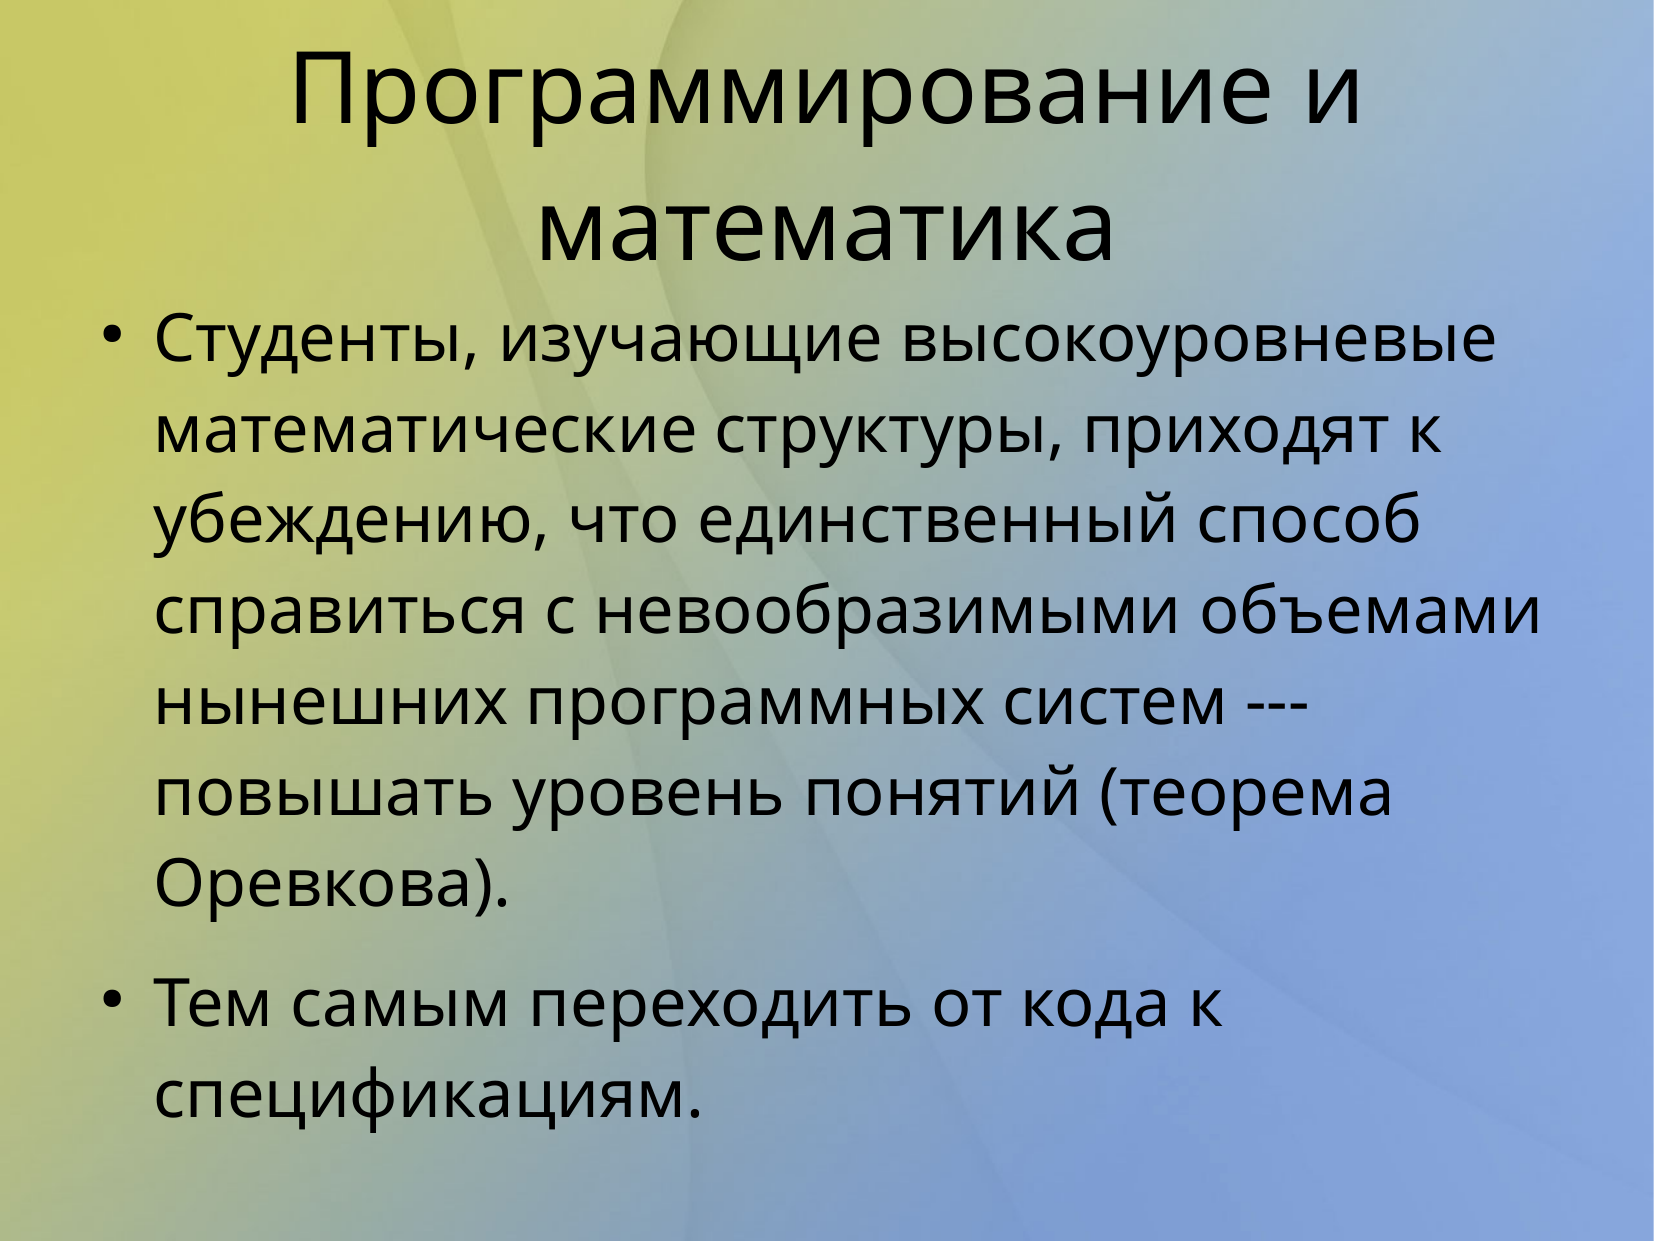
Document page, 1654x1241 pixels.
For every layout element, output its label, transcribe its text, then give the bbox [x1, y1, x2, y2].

title Программирование и математика [82, 31, 1571, 275]
picture [0, 0, 1654, 1241]
list Студенты, изучающие высокоуровневые математические структуры, приходят к убеждению, что единственный способ справиться с невообразимыми объемами нынешних программных систем --- повышать уровень понятий (теорема Оревкова). Тем самым переходить от кода к спецификациям. [82, 290, 1571, 1094]
